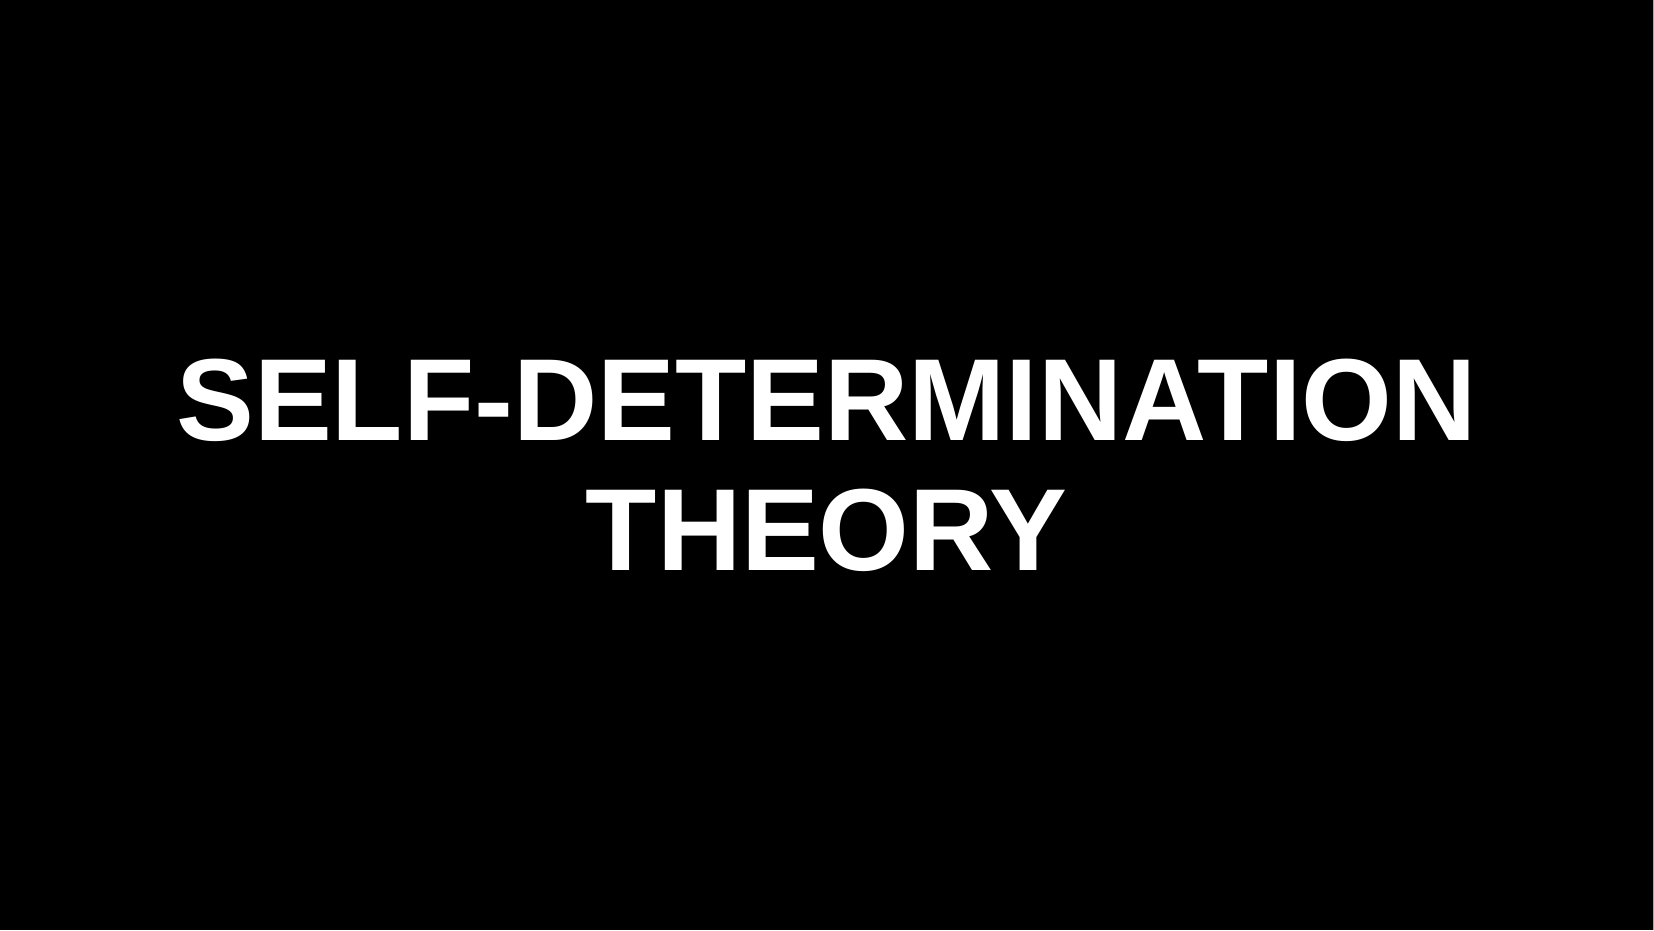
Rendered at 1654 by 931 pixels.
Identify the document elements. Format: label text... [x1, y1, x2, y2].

subtitle SELF-DETERMINATION THEORY [82, 0, 1571, 931]
